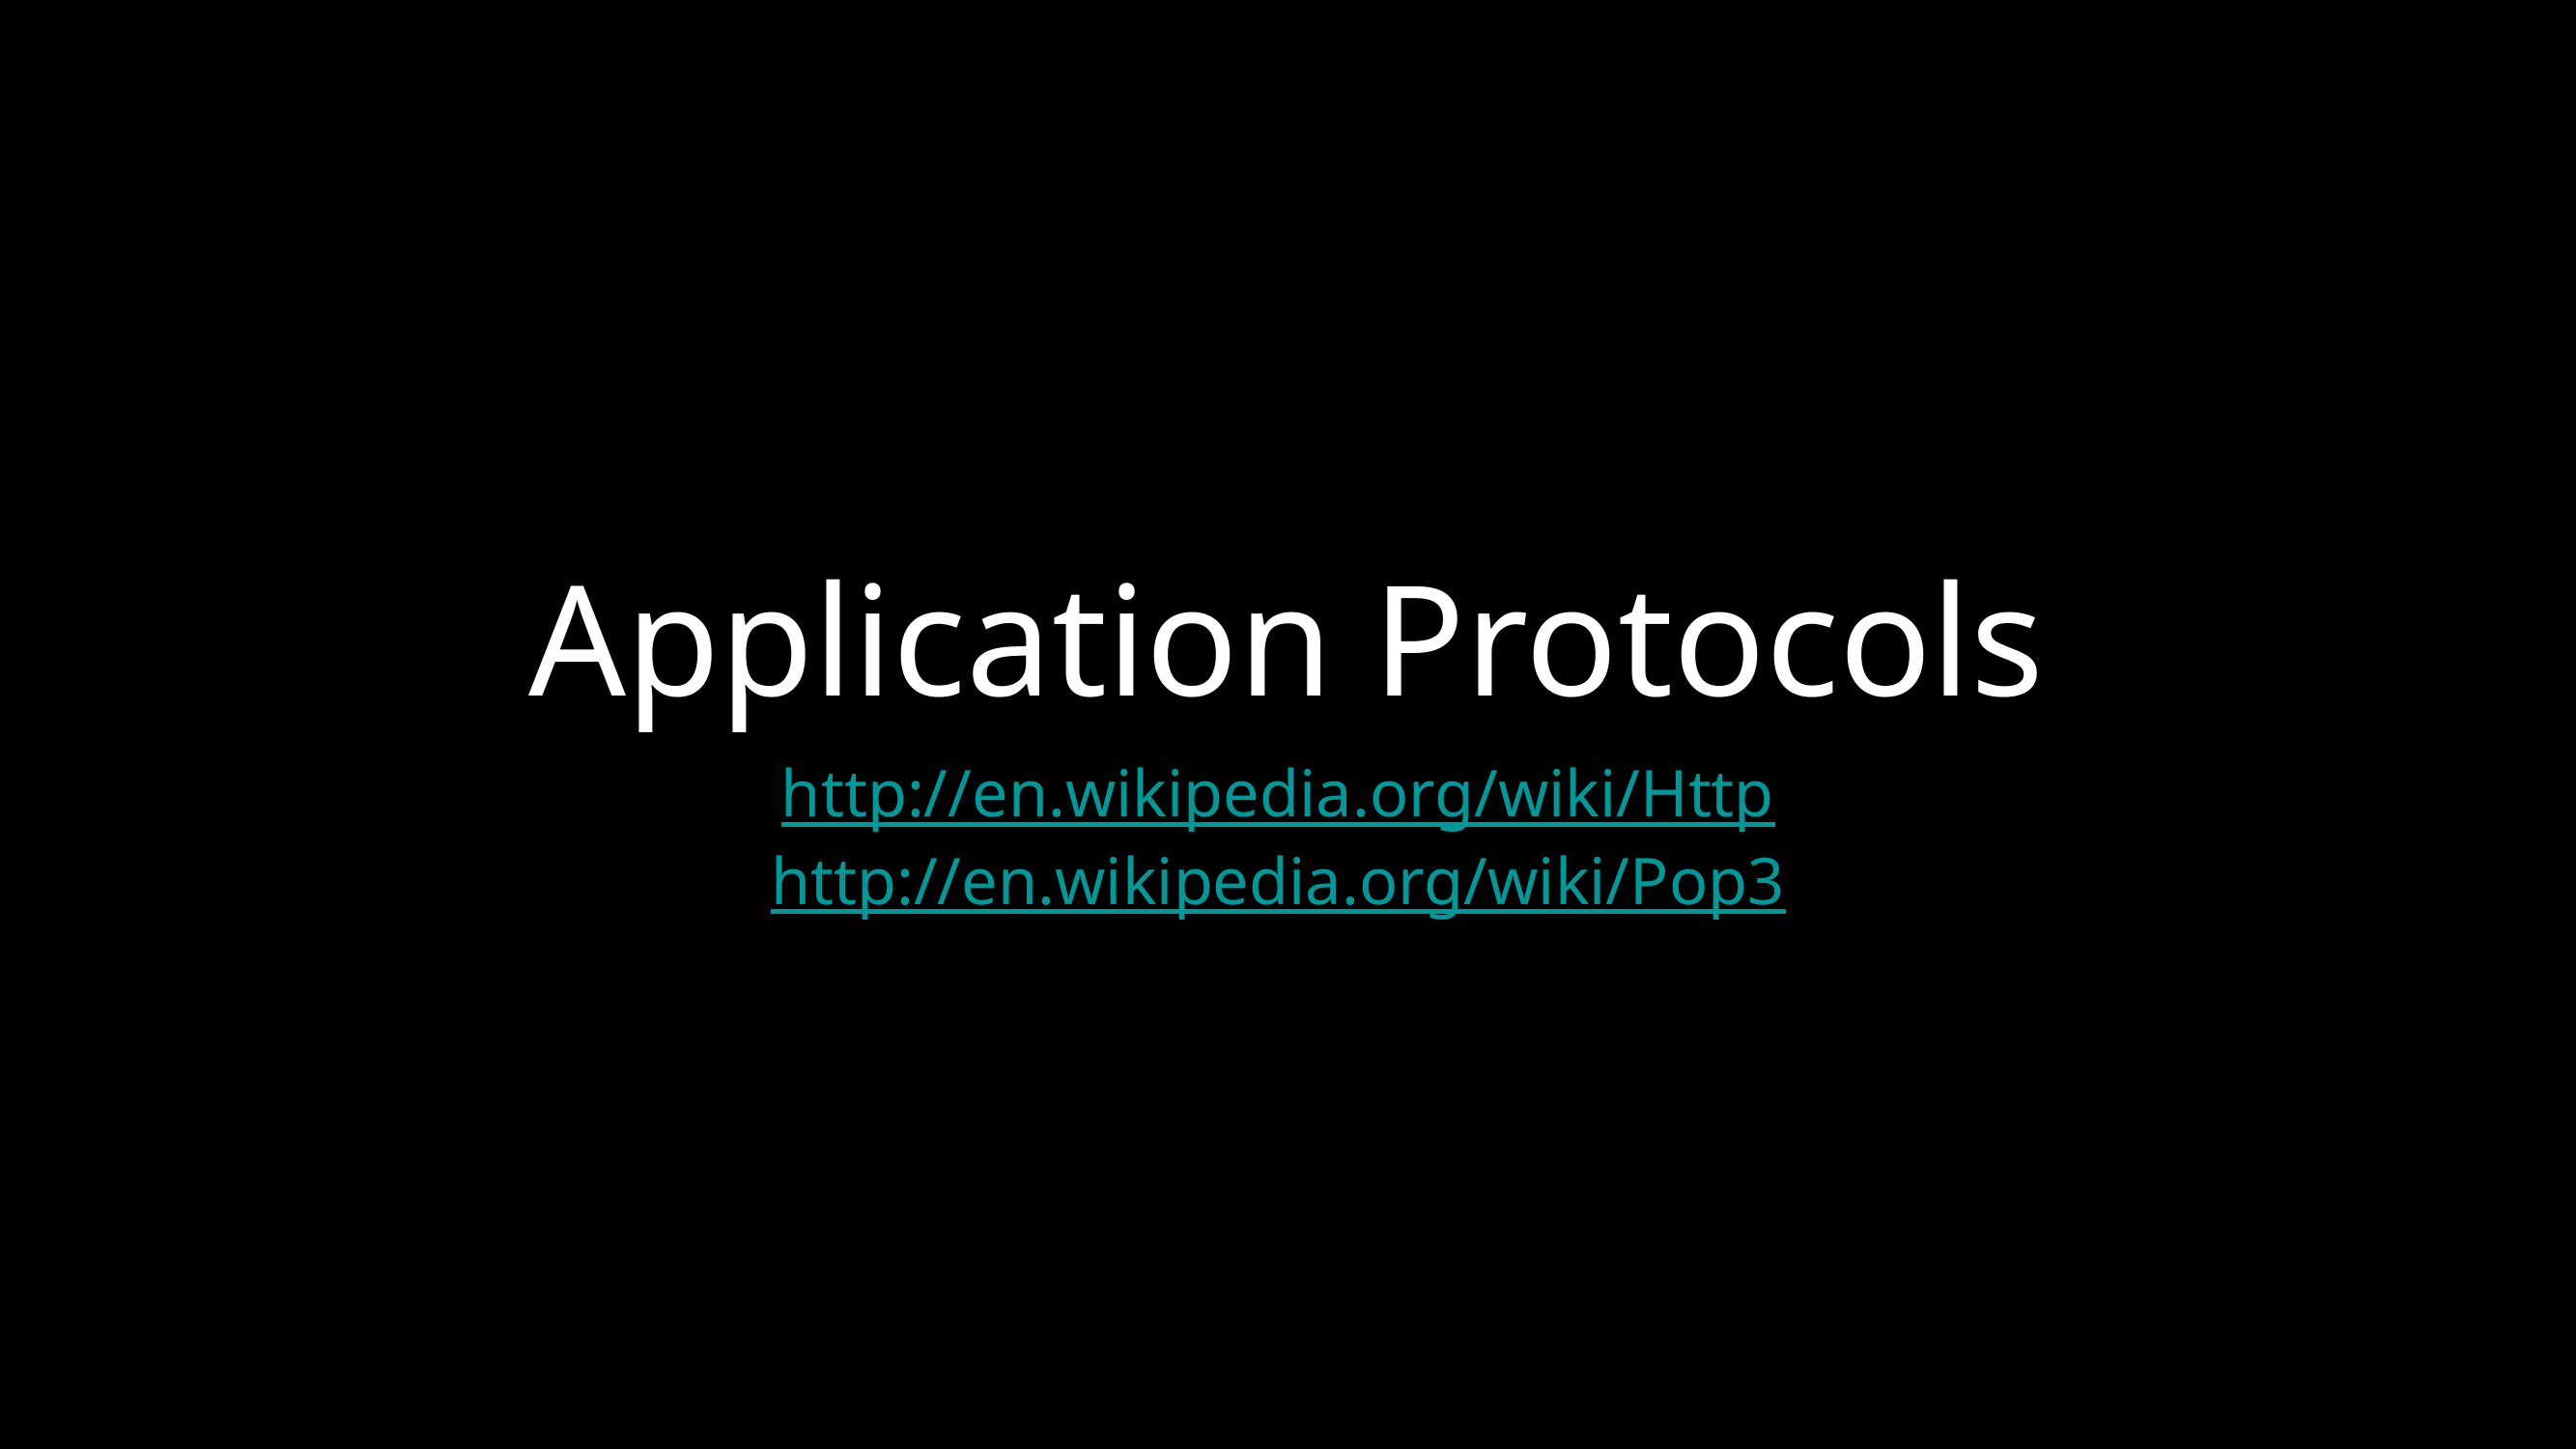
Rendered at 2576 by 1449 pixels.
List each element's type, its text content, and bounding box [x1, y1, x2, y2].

list http://en.wikipedia.org/wiki/Http http://en.wikipedia.org/wiki/Pop3 [183, 746, 2392, 1079]
title Application Protocols [183, 243, 2392, 733]
